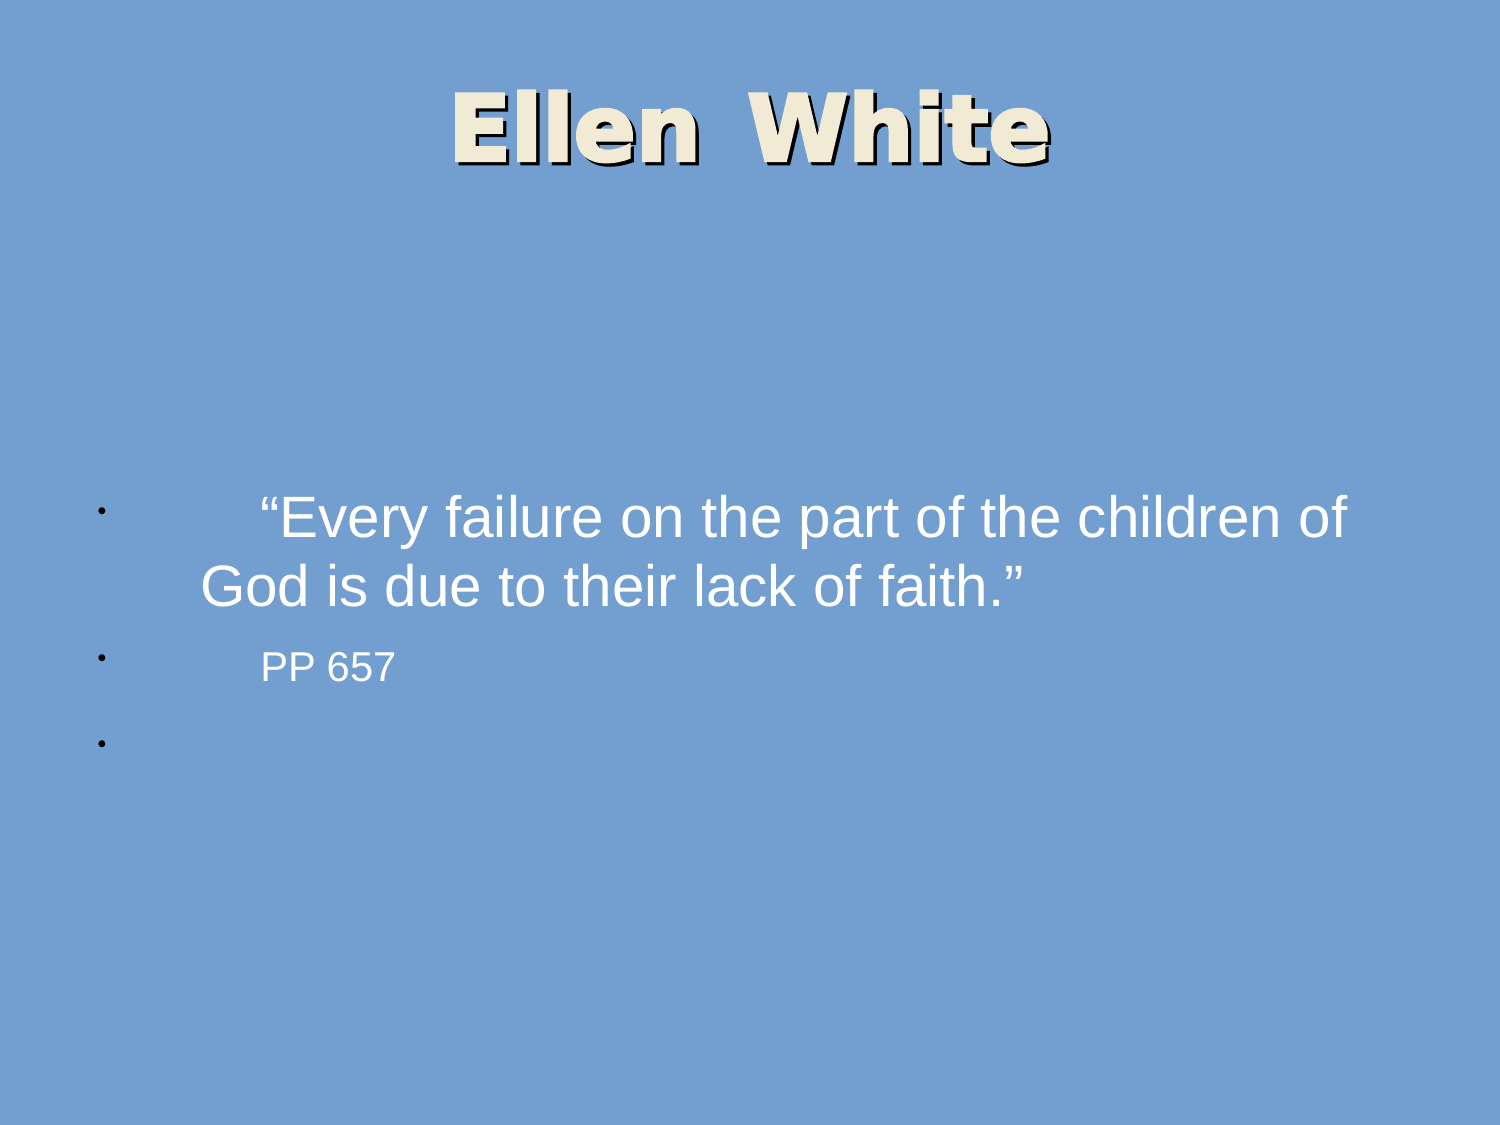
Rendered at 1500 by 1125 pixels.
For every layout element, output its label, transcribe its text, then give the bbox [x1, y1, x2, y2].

list “Every failure on the part of the children of God is due to their lack of faith.” PP 657 [75, 474, 1426, 1125]
title Ellen White [75, 44, 1426, 233]
